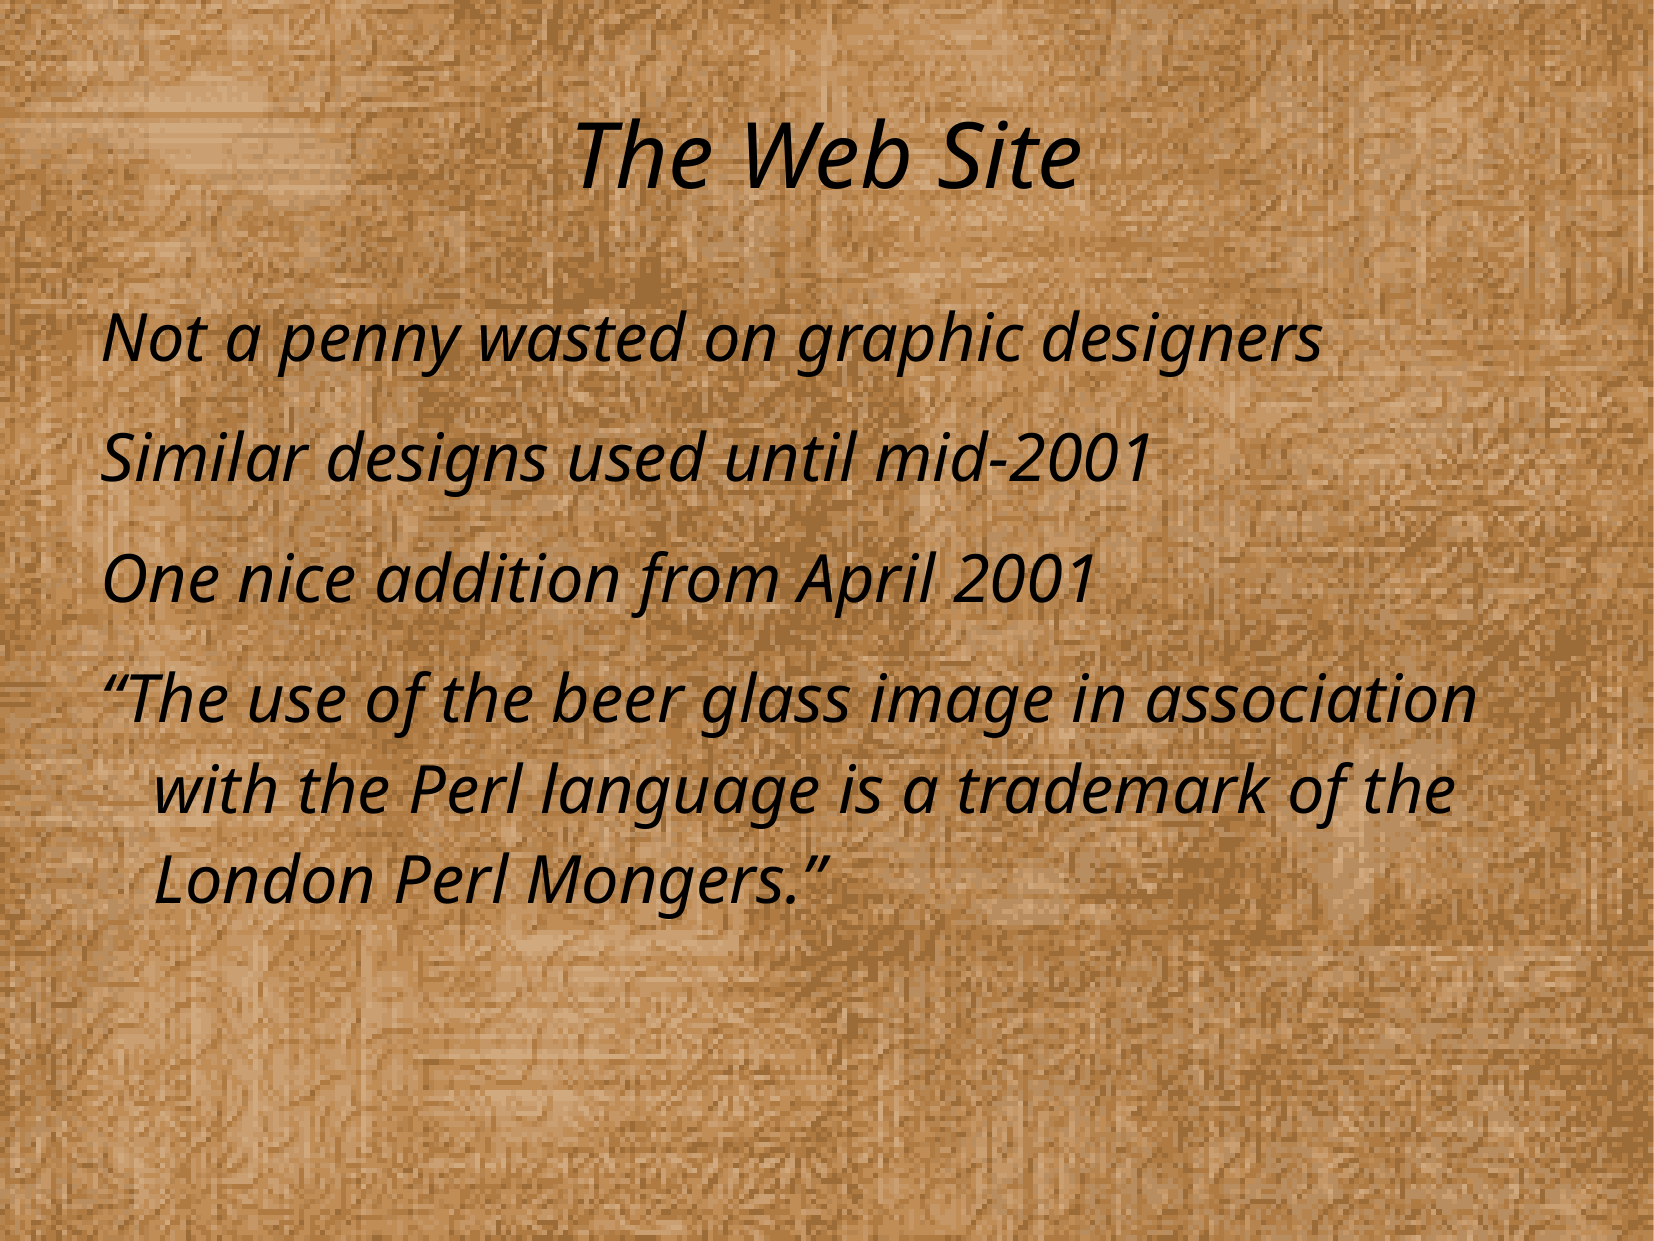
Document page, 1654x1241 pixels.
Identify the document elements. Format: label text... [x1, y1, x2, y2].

title The Web Site [82, 49, 1571, 257]
picture [0, 0, 1654, 1241]
list Not a penny wasted on graphic designers Similar designs used until mid-2001 One nice addition from April 2001 “The use of the beer glass image in association with the Perl language is a trademark of the London Perl Mongers.” [82, 290, 1571, 1094]
